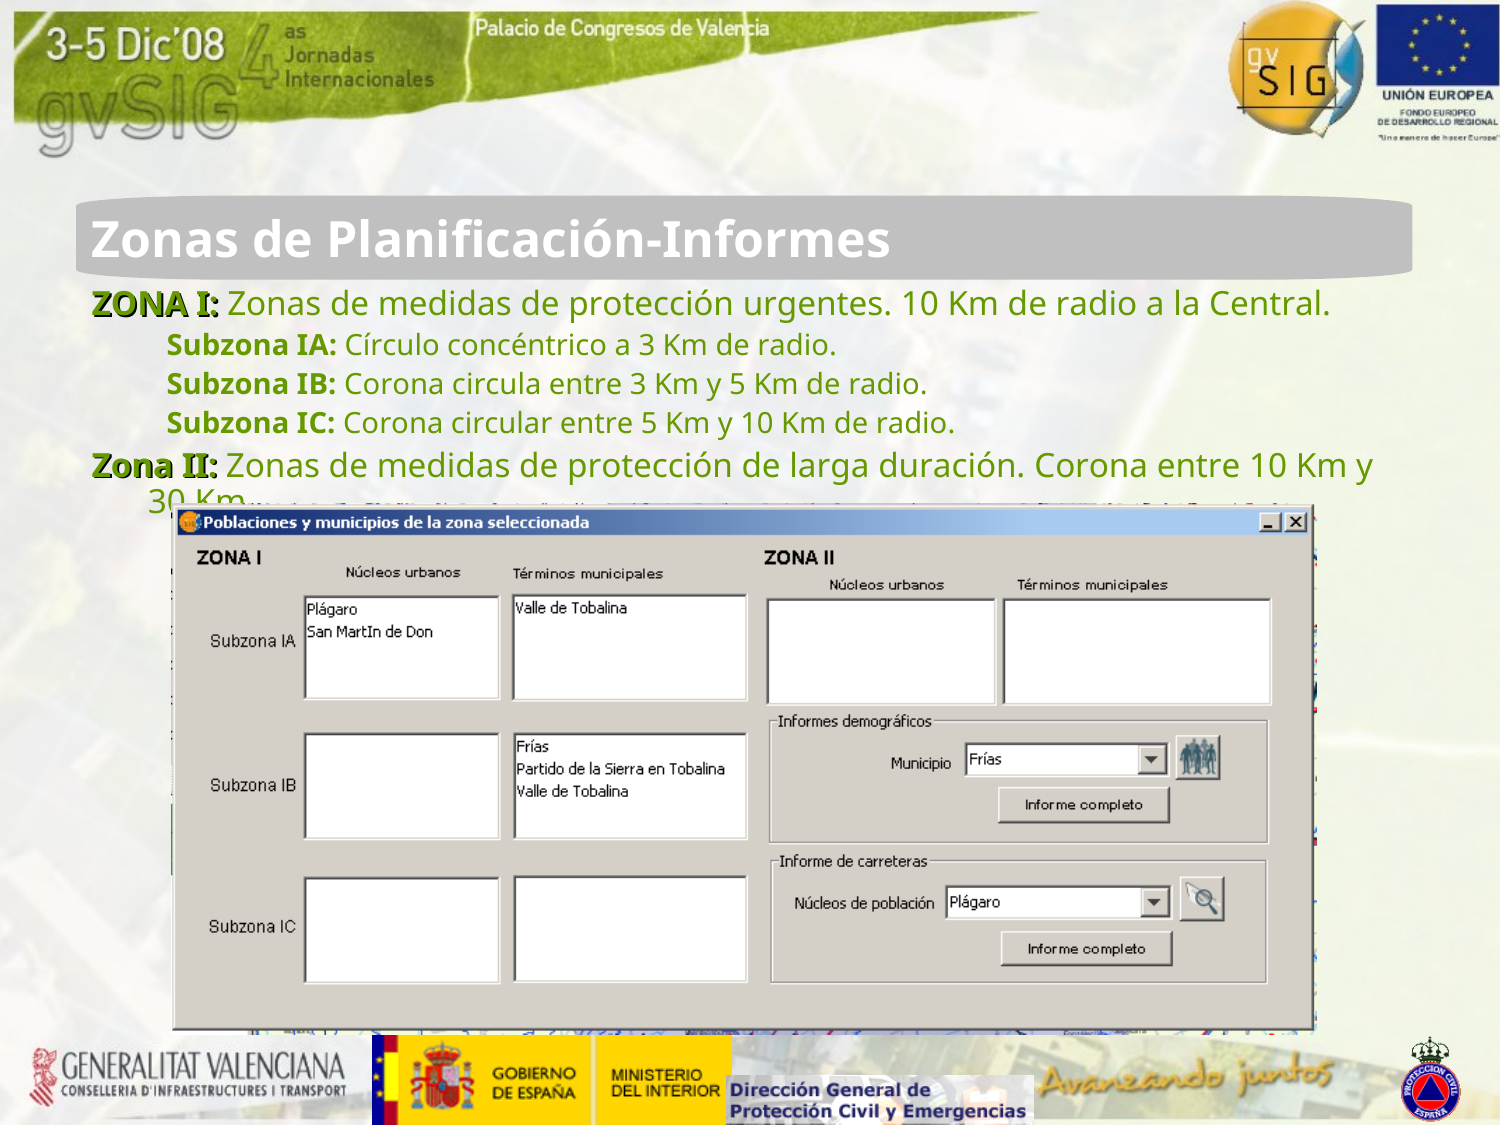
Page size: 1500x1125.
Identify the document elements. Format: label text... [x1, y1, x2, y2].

list ZONA I: Zonas de medidas de protección urgentes. 10 Km de radio a la Central. Subzona IA: Círculo concéntrico a 3 Km de radio. Subzona IB: Corona circula entre 3 Km y 5 Km de radio. Subzona IC: Corona circular entre 5 Km y 10 Km de radio. Zona II: Zonas de medidas de protección de larga duración. Corona entre 10 Km y 30 Km. [76, 278, 1427, 504]
text_box Zonas de Planificación-Informes [76, 196, 1400, 281]
text_box [1400, 202, 1412, 273]
picture [0, 0, 1500, 1125]
